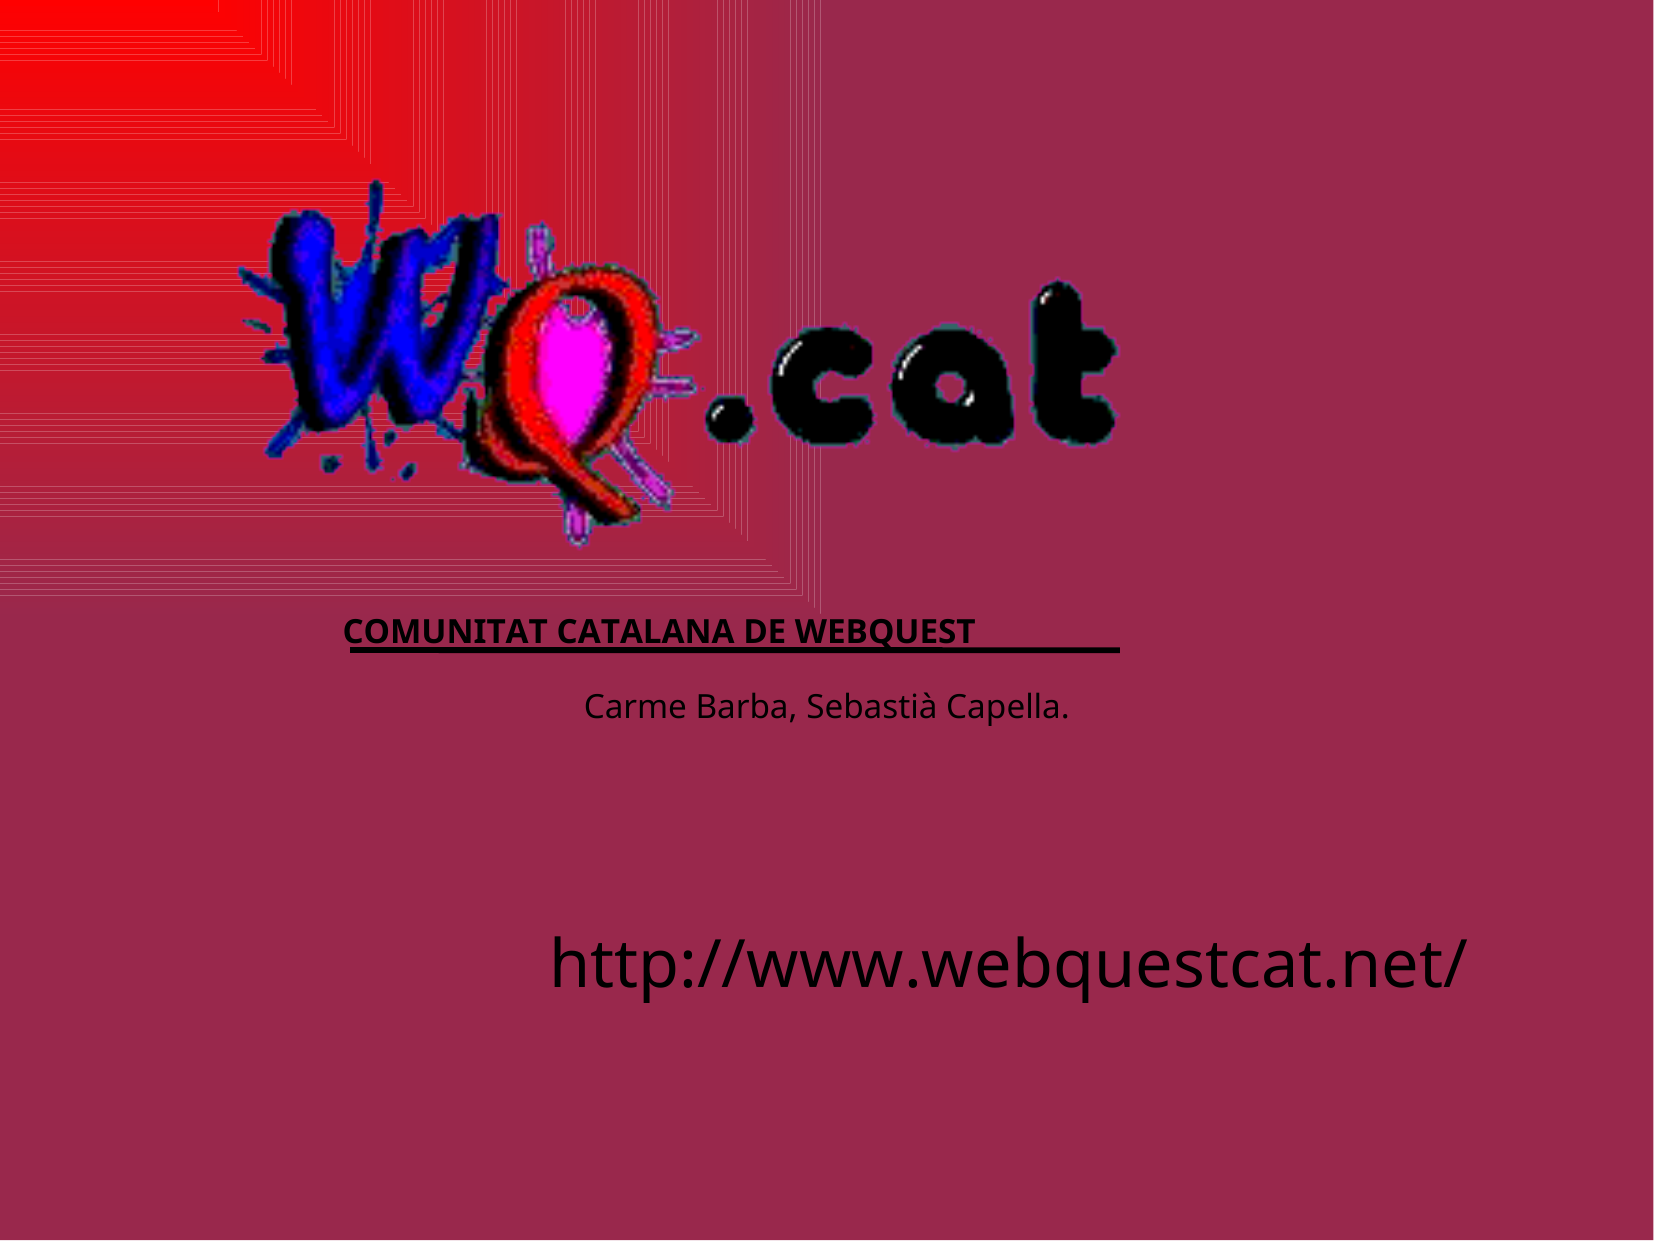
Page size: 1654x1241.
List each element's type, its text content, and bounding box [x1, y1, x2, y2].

text_box Carme Barba, Sebastià Capella. [399, 674, 1117, 728]
text_box http://www.webquestcat.net/ [549, 900, 1540, 1008]
text_box COMUNITAT CATALANA DE WEBQUEST [324, 611, 1059, 653]
picture [187, 124, 1214, 611]
